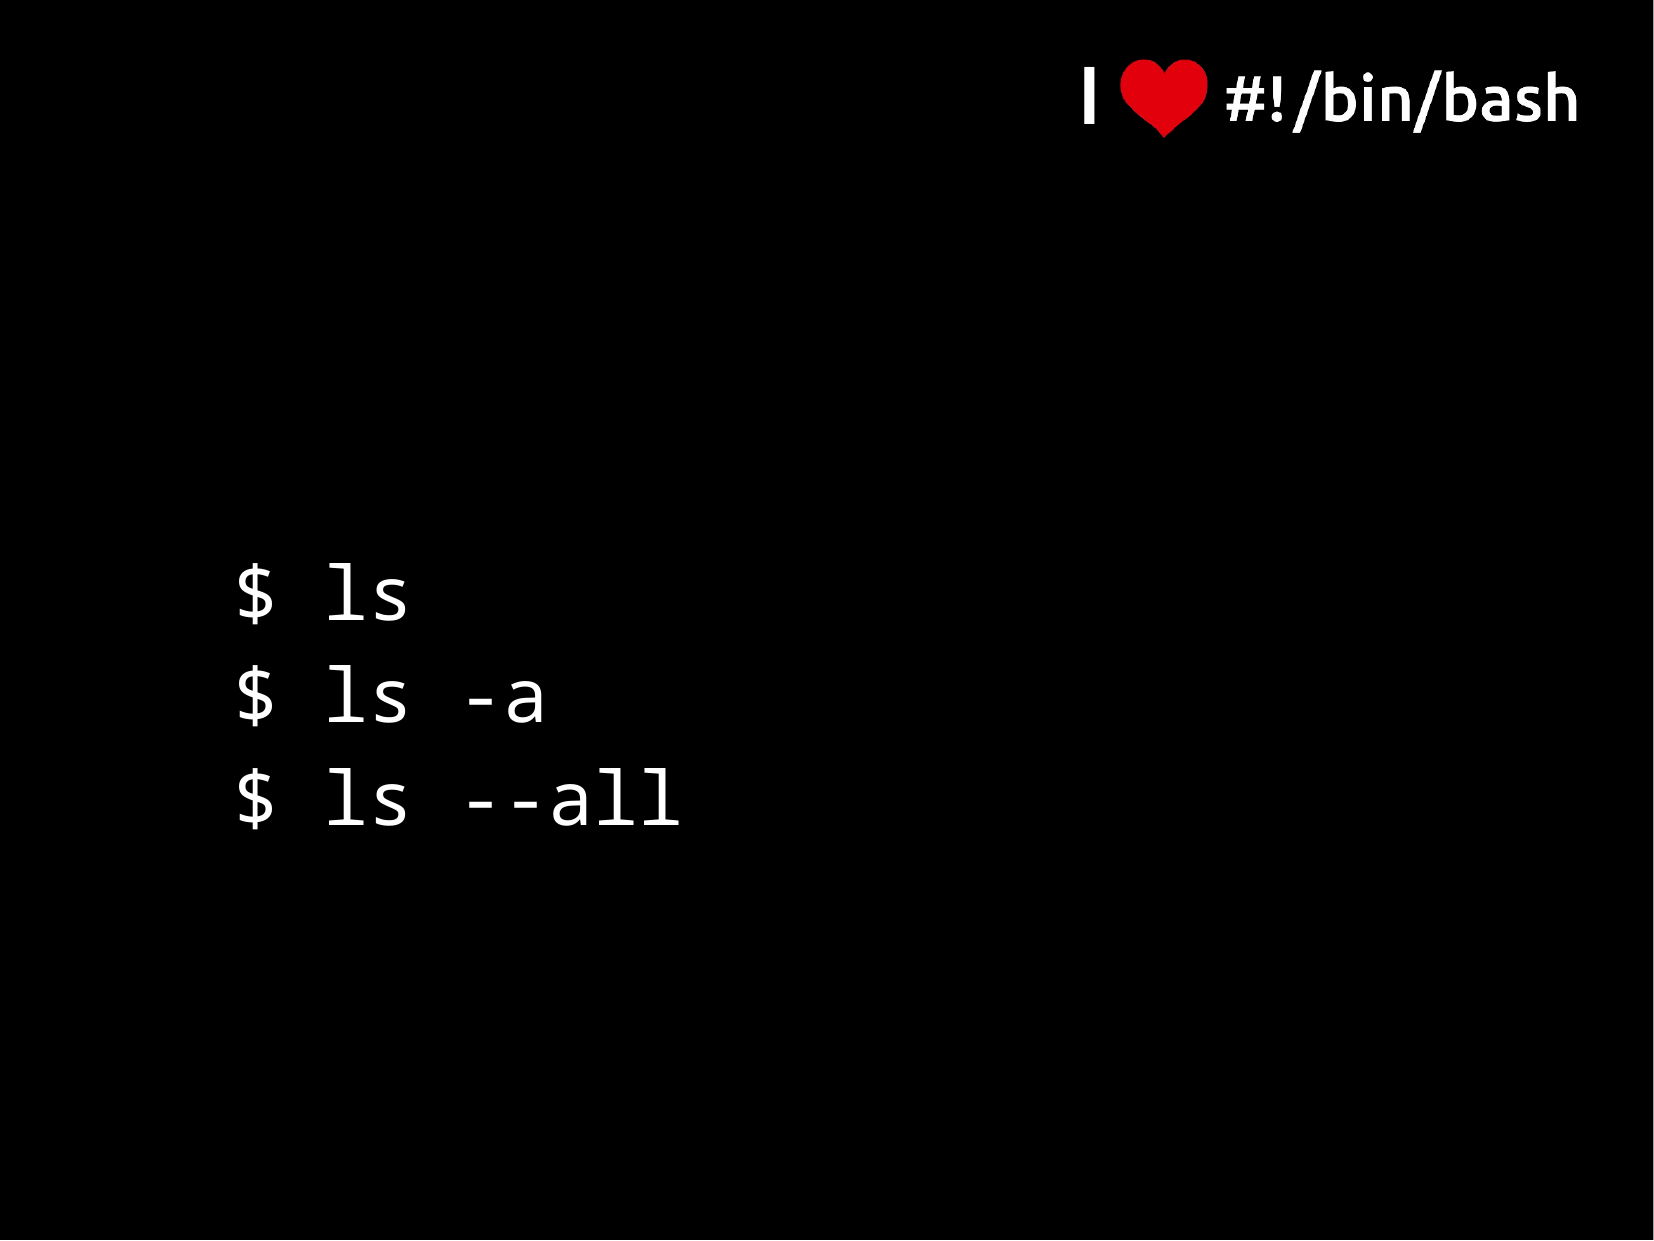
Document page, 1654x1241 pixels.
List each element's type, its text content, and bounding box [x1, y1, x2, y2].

text_box $ ls $ ls -a $ ls --all [219, 532, 865, 810]
picture [1064, 45, 1595, 154]
